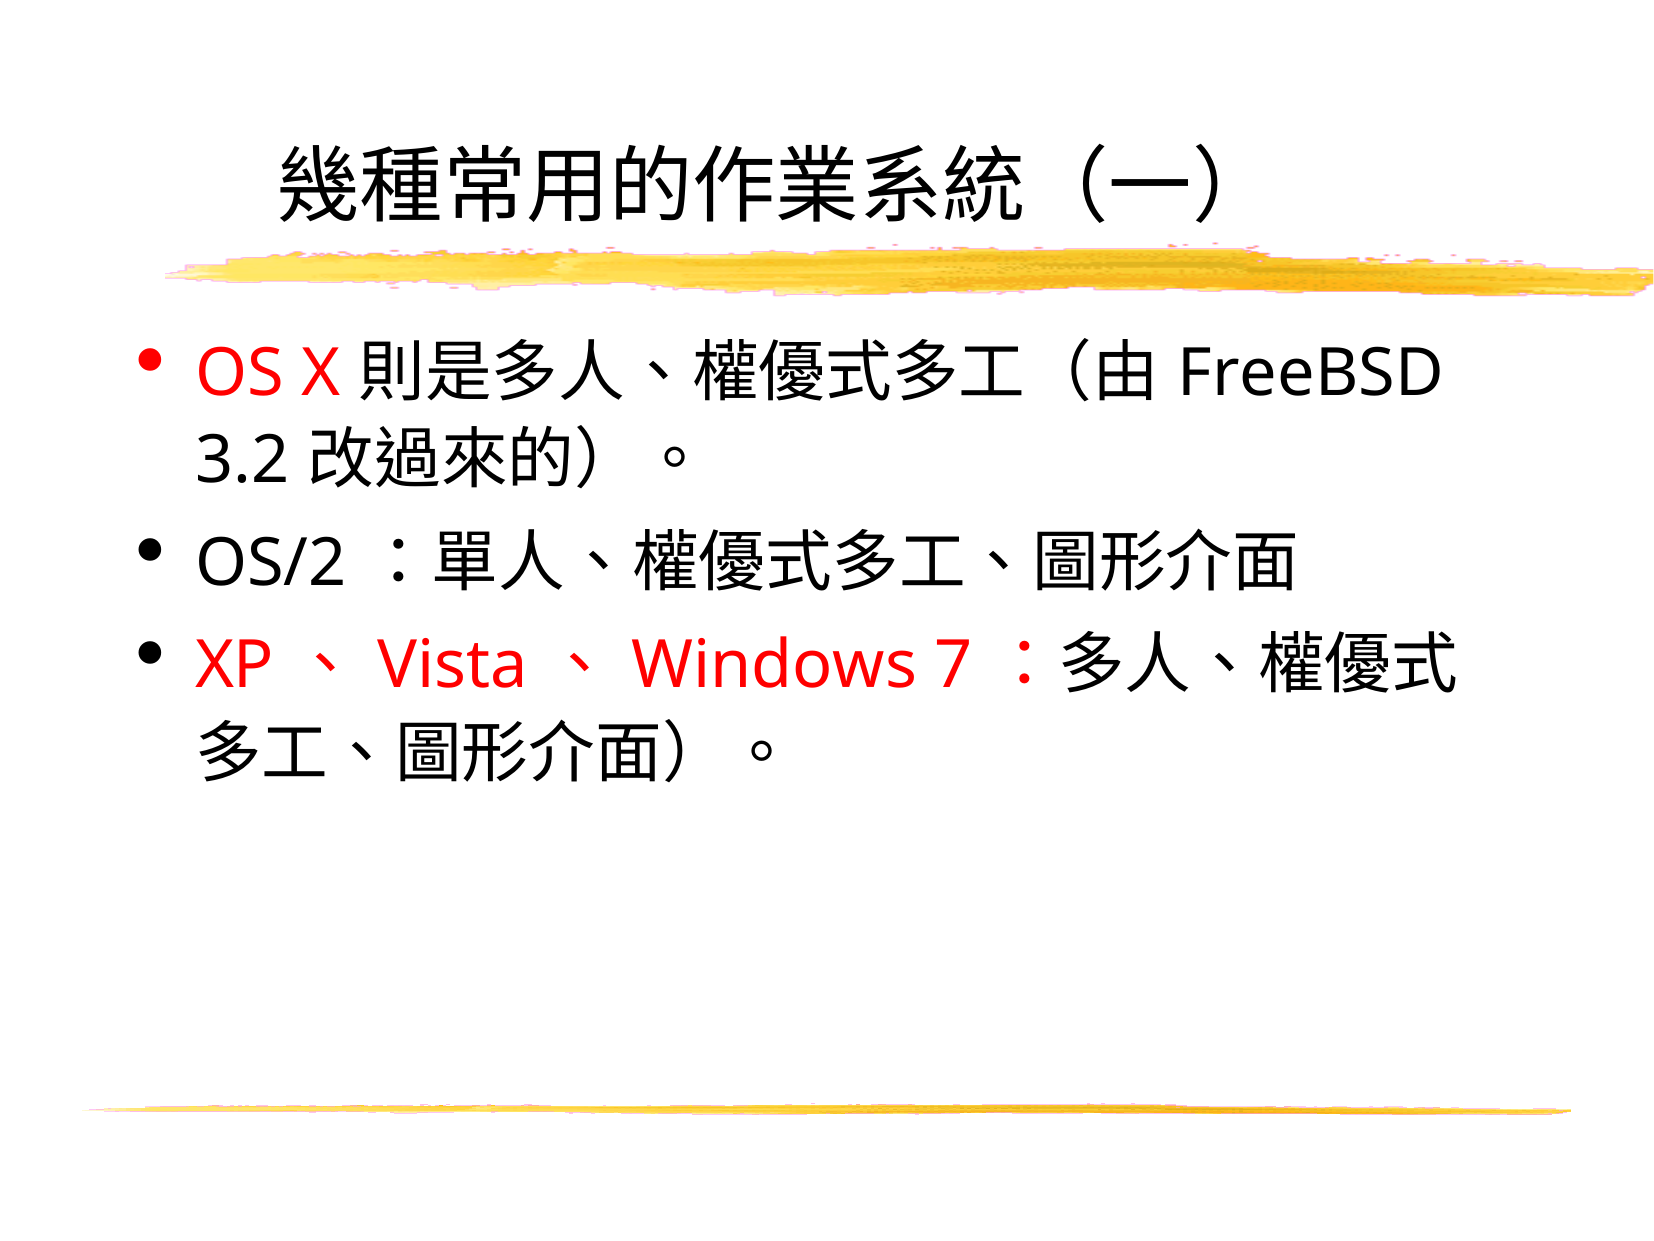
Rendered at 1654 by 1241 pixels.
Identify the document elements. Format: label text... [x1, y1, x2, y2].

title 幾種常用的作業系統（一） [73, 41, 1479, 249]
picture [165, 237, 1654, 308]
list OS X則是多人、權優式多工（由FreeBSD 3.2改過來的）。 OS/2：單人、權優式多工、圖形介面 XP、Vista、Windows 7：多人、權優式多工、圖形介面）。 [124, 316, 1530, 1105]
picture [82, 1102, 1571, 1117]
